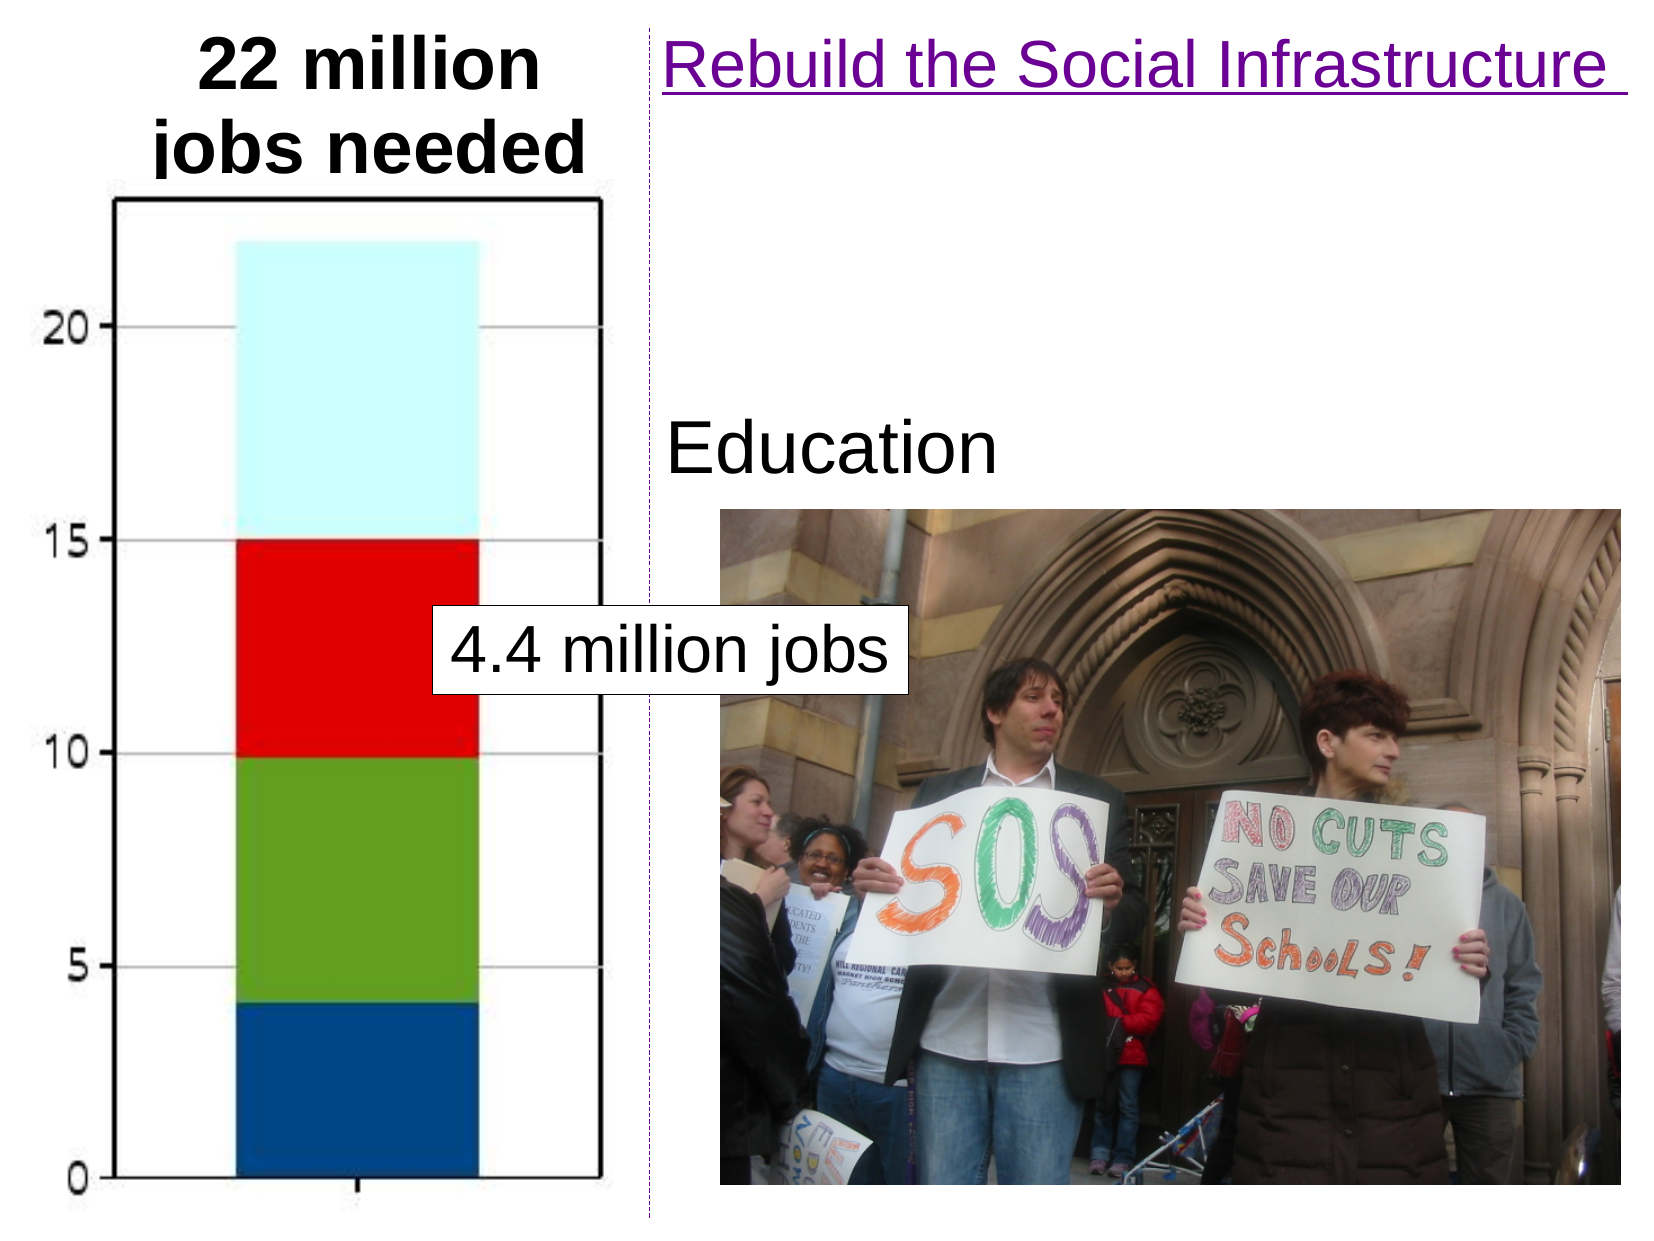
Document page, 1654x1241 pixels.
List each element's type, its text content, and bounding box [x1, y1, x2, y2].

text_box 22 million jobs needed [126, 13, 614, 179]
text_box Education [651, 398, 1357, 498]
picture [720, 509, 1621, 1186]
text_box 4.4 million jobs [432, 605, 909, 695]
picture [30, 179, 616, 1231]
text_box Rebuild the Social Infrastructure [634, 19, 1643, 110]
